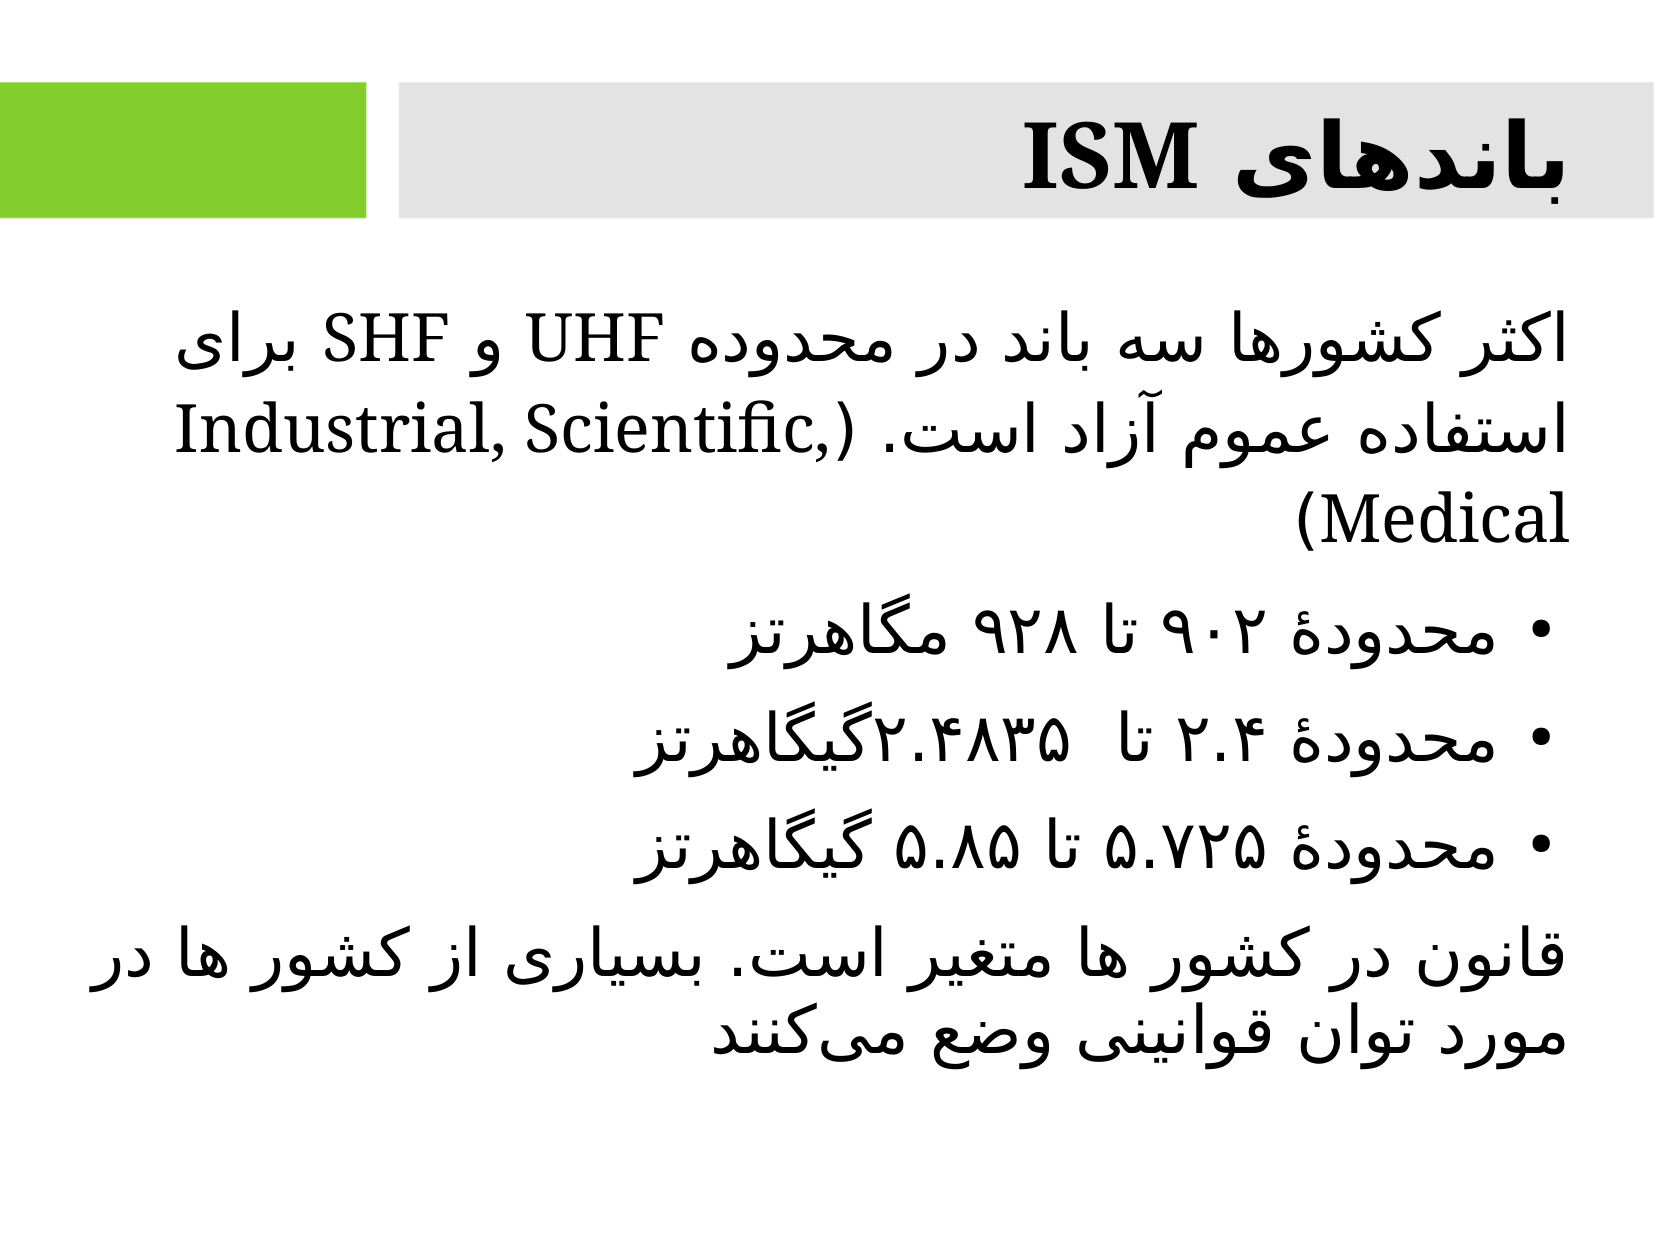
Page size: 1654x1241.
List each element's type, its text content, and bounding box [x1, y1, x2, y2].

picture [0, 0, 1654, 1241]
list اکثر کشورها سه باند در محدوده UHF و SHF برای استفاده عموم آزاد است. (Industrial, Scientific, Medical) محدودهٔ ۹۰۲ تا ۹۲۸ مگاهرتز محدودهٔ ۲.۴ تا ۲.۴۸۳۵گیگاهرتز محدودهٔ ۵.۷۲۵ تا ۵.۸۵ گیگاهرتز قانون در کشور ها متغیر است. بسیاری از کشور ها در مورد توان قوانینی وضع می‌کنند [82, 290, 1571, 1182]
title باندهای ISM [82, 49, 1571, 257]
